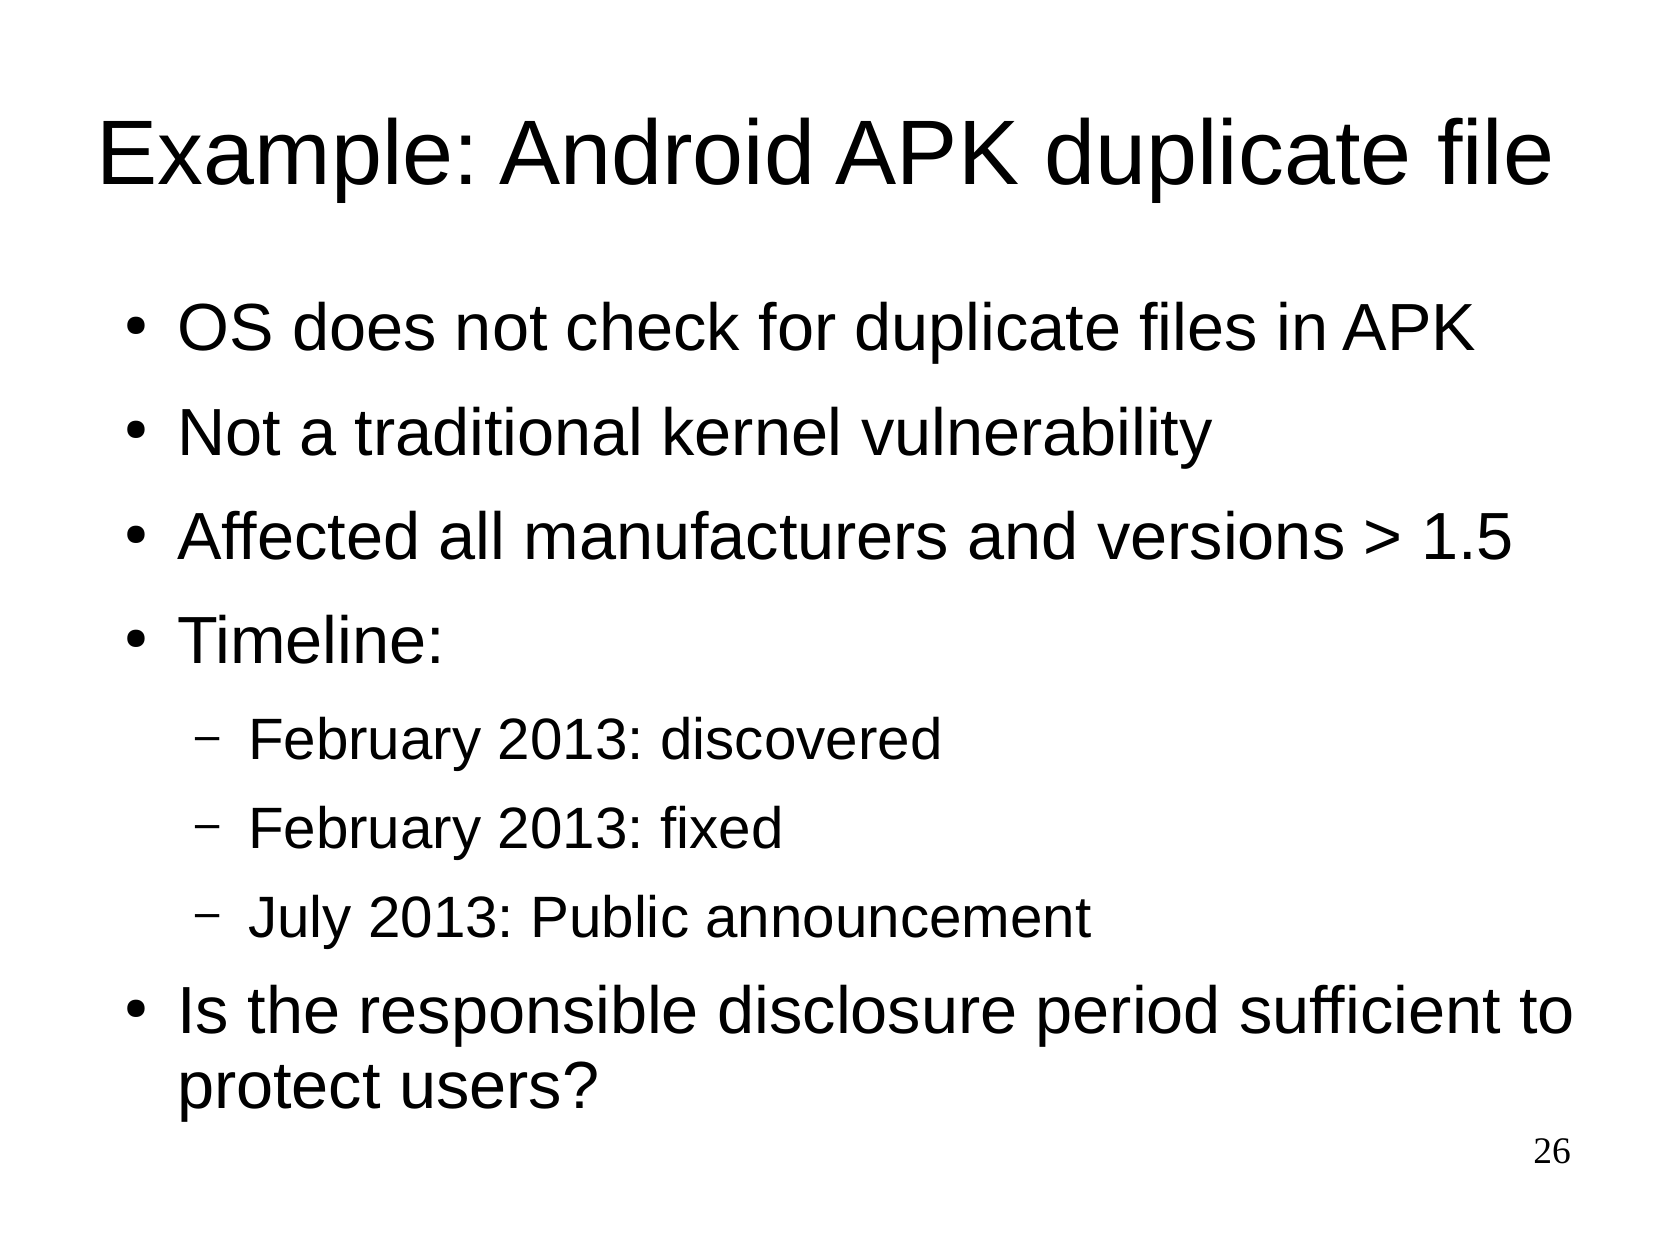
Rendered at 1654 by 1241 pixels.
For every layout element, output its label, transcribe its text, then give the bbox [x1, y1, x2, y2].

list OS does not check for duplicate files in APK Not a traditional kernel vulnerability Affected all manufacturers and versions > 1.5 Timeline: February 2013: discovered February 2013: fixed July 2013: Public announcement Is the responsible disclosure period sufficient to protect users? [106, 290, 1595, 1124]
title Example: Android APK duplicate file [82, 49, 1571, 257]
